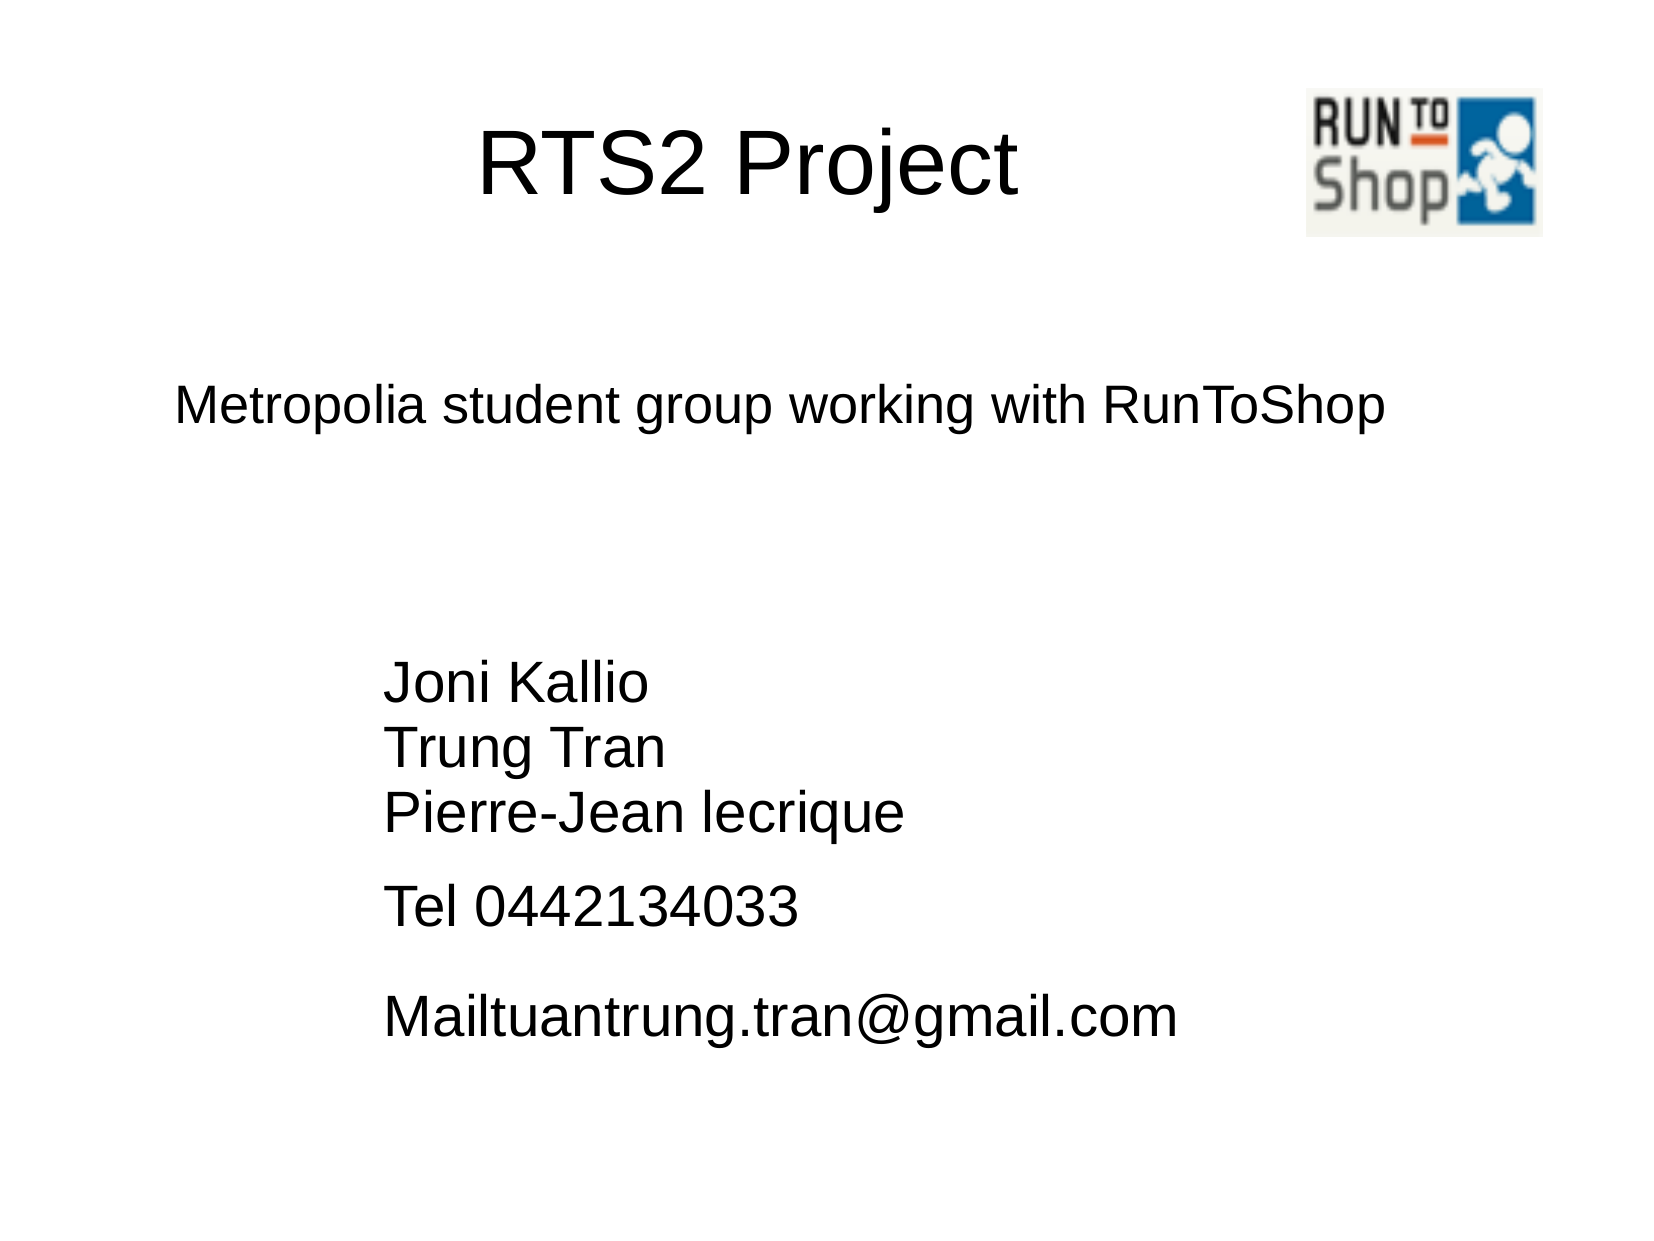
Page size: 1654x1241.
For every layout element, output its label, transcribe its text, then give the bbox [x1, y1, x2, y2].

title RTS2 Project [29, 59, 1518, 267]
list Joni Kallio Trung Tran Pierre-Jean lecrique Tel 0442134033 Mailtuantrung.tran@gmail.com [383, 649, 1447, 1052]
picture [1306, 88, 1543, 237]
text_box Metropolia student group working with RunToShop [88, 324, 1506, 519]
